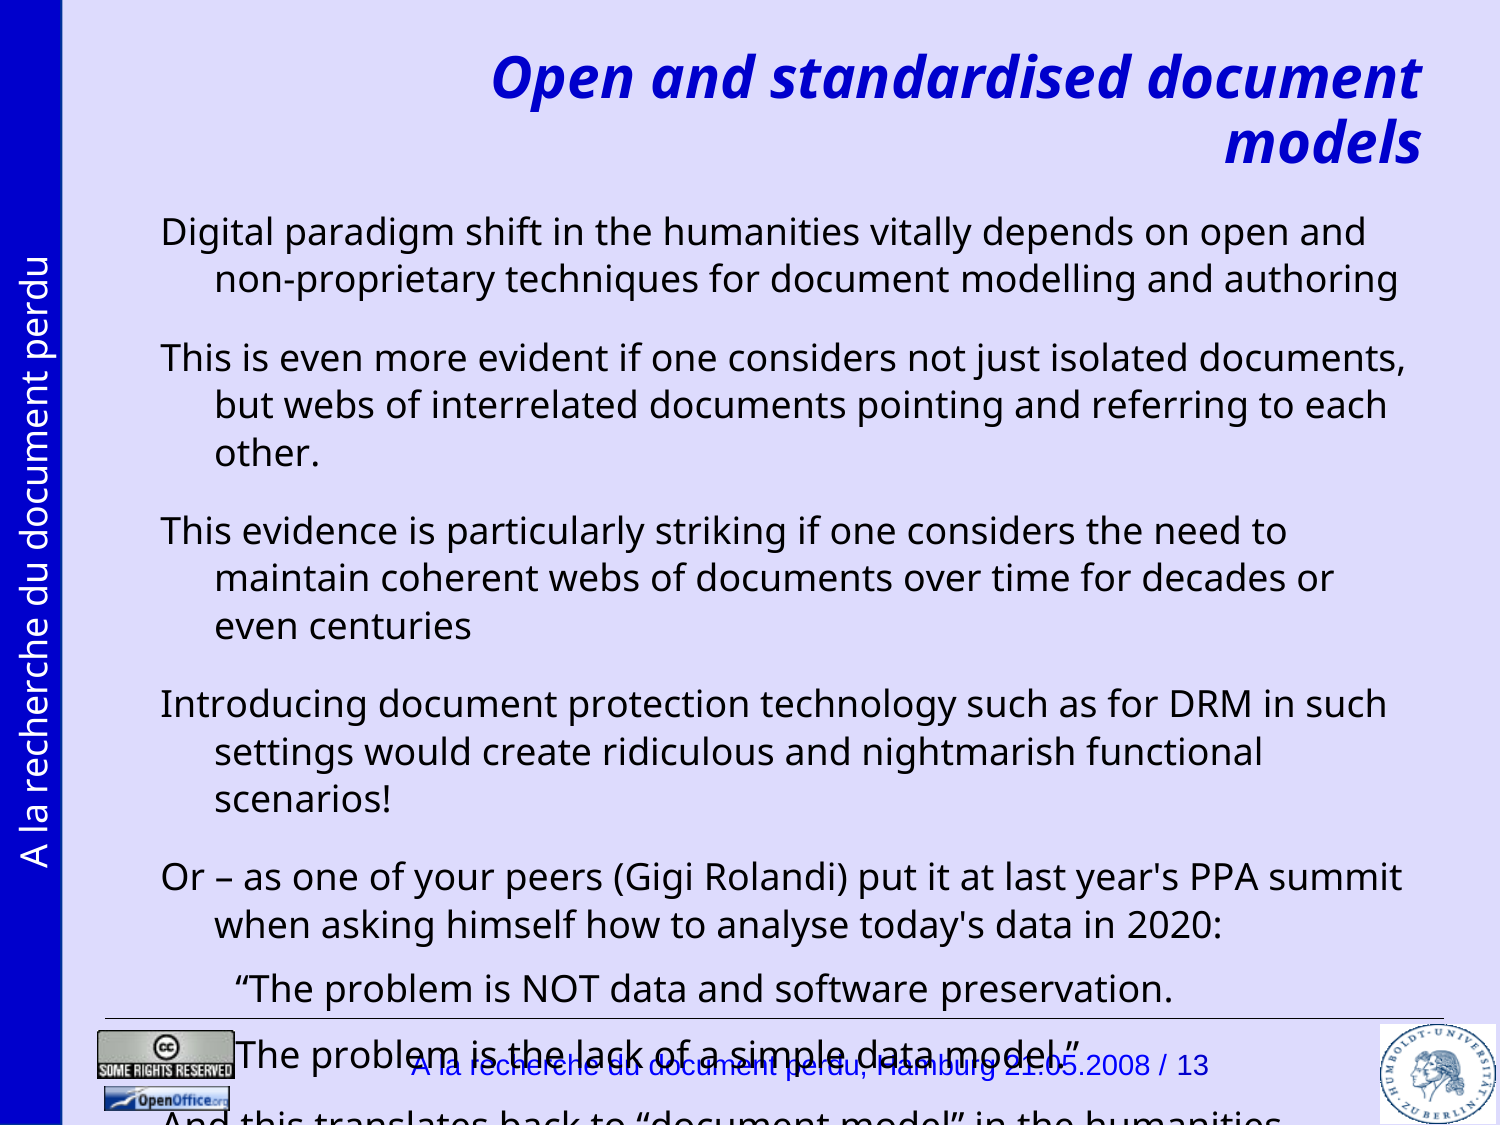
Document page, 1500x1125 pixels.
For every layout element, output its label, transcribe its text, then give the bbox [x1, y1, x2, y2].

list Digital paradigm shift in the humanities vitally depends on open and non-proprietary techniques for document modelling and authoring This is even more evident if one considers not just isolated documents, but webs of interrelated documents pointing and referring to each other. This evidence is particularly striking if one considers the need to maintain coherent webs of documents over time for decades or even centuries Introducing document protection technology such as for DRM in such settings would create ridiculous and nightmarish functional scenarios! Or – as one of your peers (Gigi Rolandi) put it at last year's PPA summit when asking himself how to analyse today's data in 2020: “The problem is NOT data and software preservation. The problem is the lack of a simple data model.” And this translates back to “document model” in the humanities [160, 207, 1424, 956]
picture [104, 1086, 230, 1111]
picture [1380, 1024, 1496, 1124]
picture [97, 1030, 235, 1079]
title Open and standardised document models [312, 0, 1438, 223]
